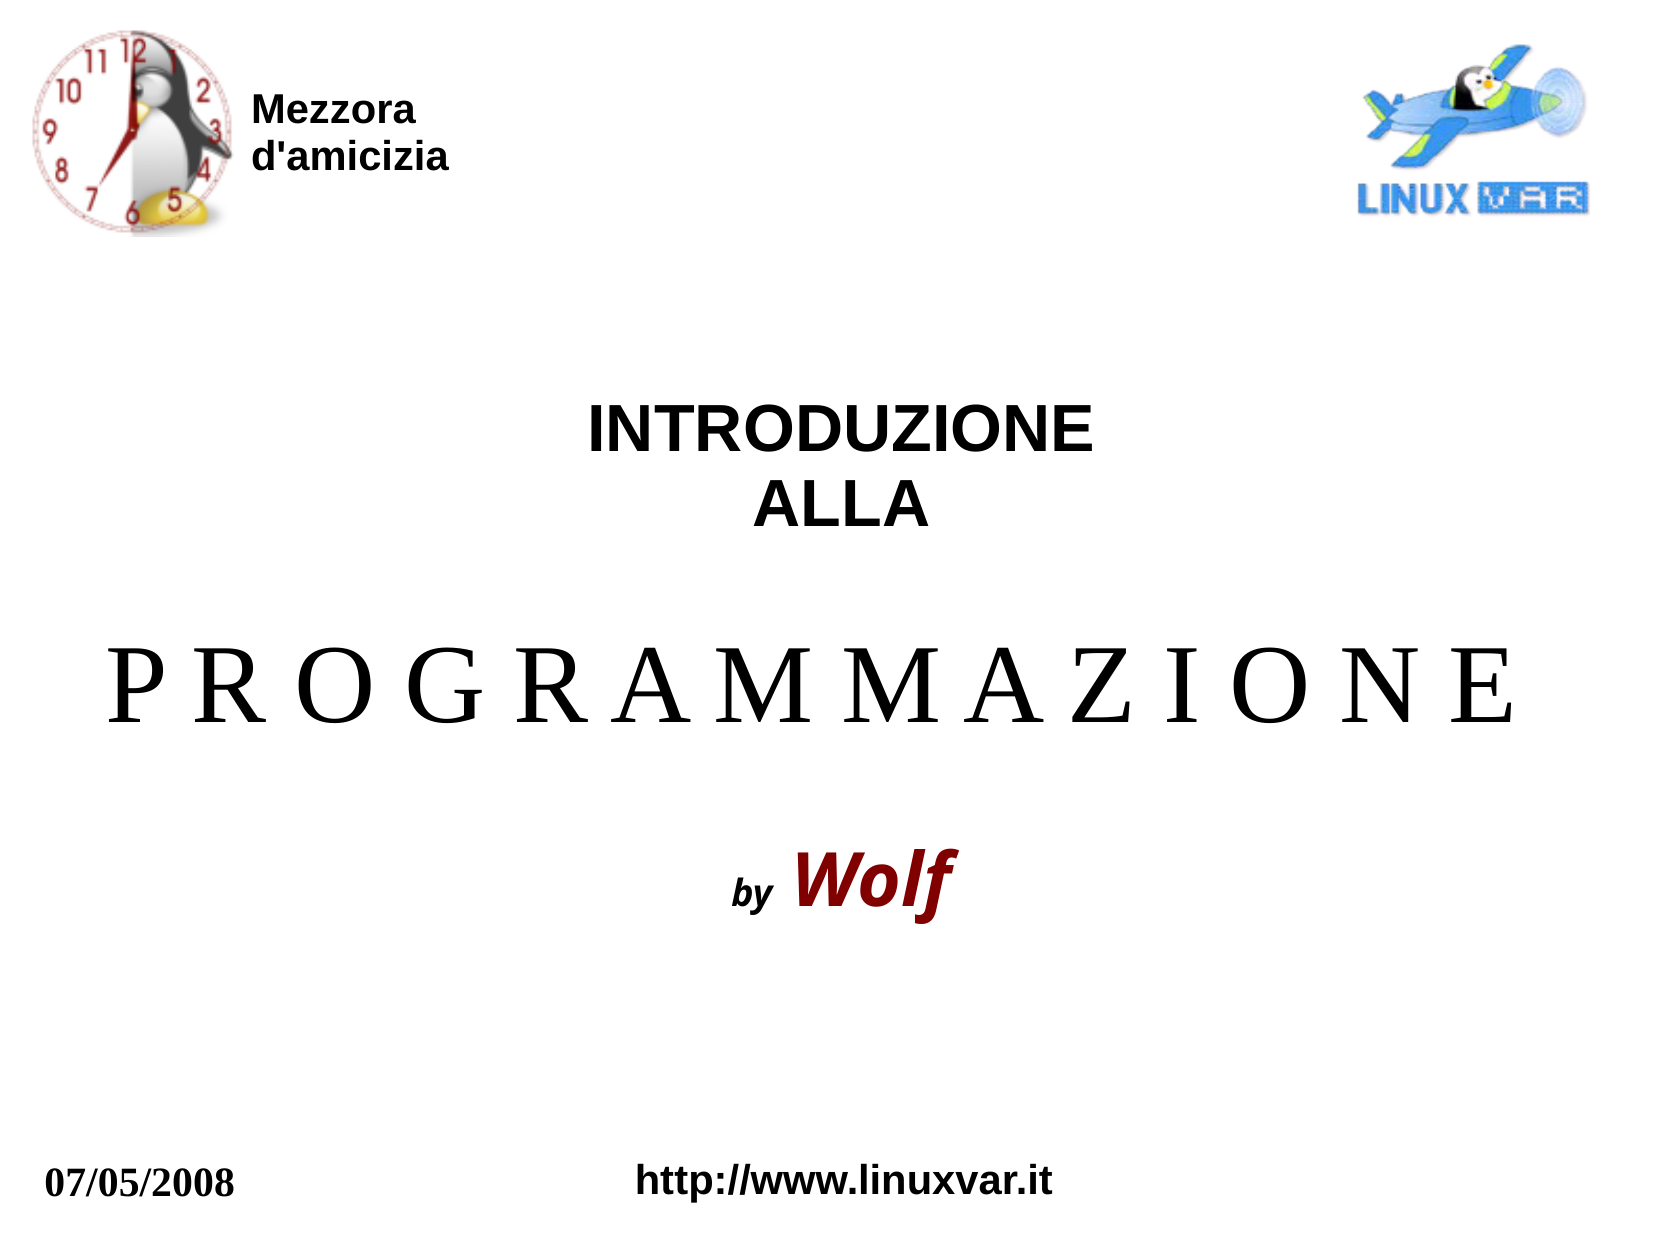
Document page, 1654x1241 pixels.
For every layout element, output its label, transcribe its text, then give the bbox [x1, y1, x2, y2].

picture [29, 27, 236, 237]
text_box Mezzora d'amicizia [236, 78, 591, 187]
text_box 07/05/2008 [29, 1151, 325, 1213]
picture [1309, 37, 1625, 266]
text_box http://www.linuxvar.it [620, 1149, 1300, 1211]
text_box INTRODUZIONE ALLA P R O G R A M M A Z I O N E by Wolf [88, 383, 1595, 906]
